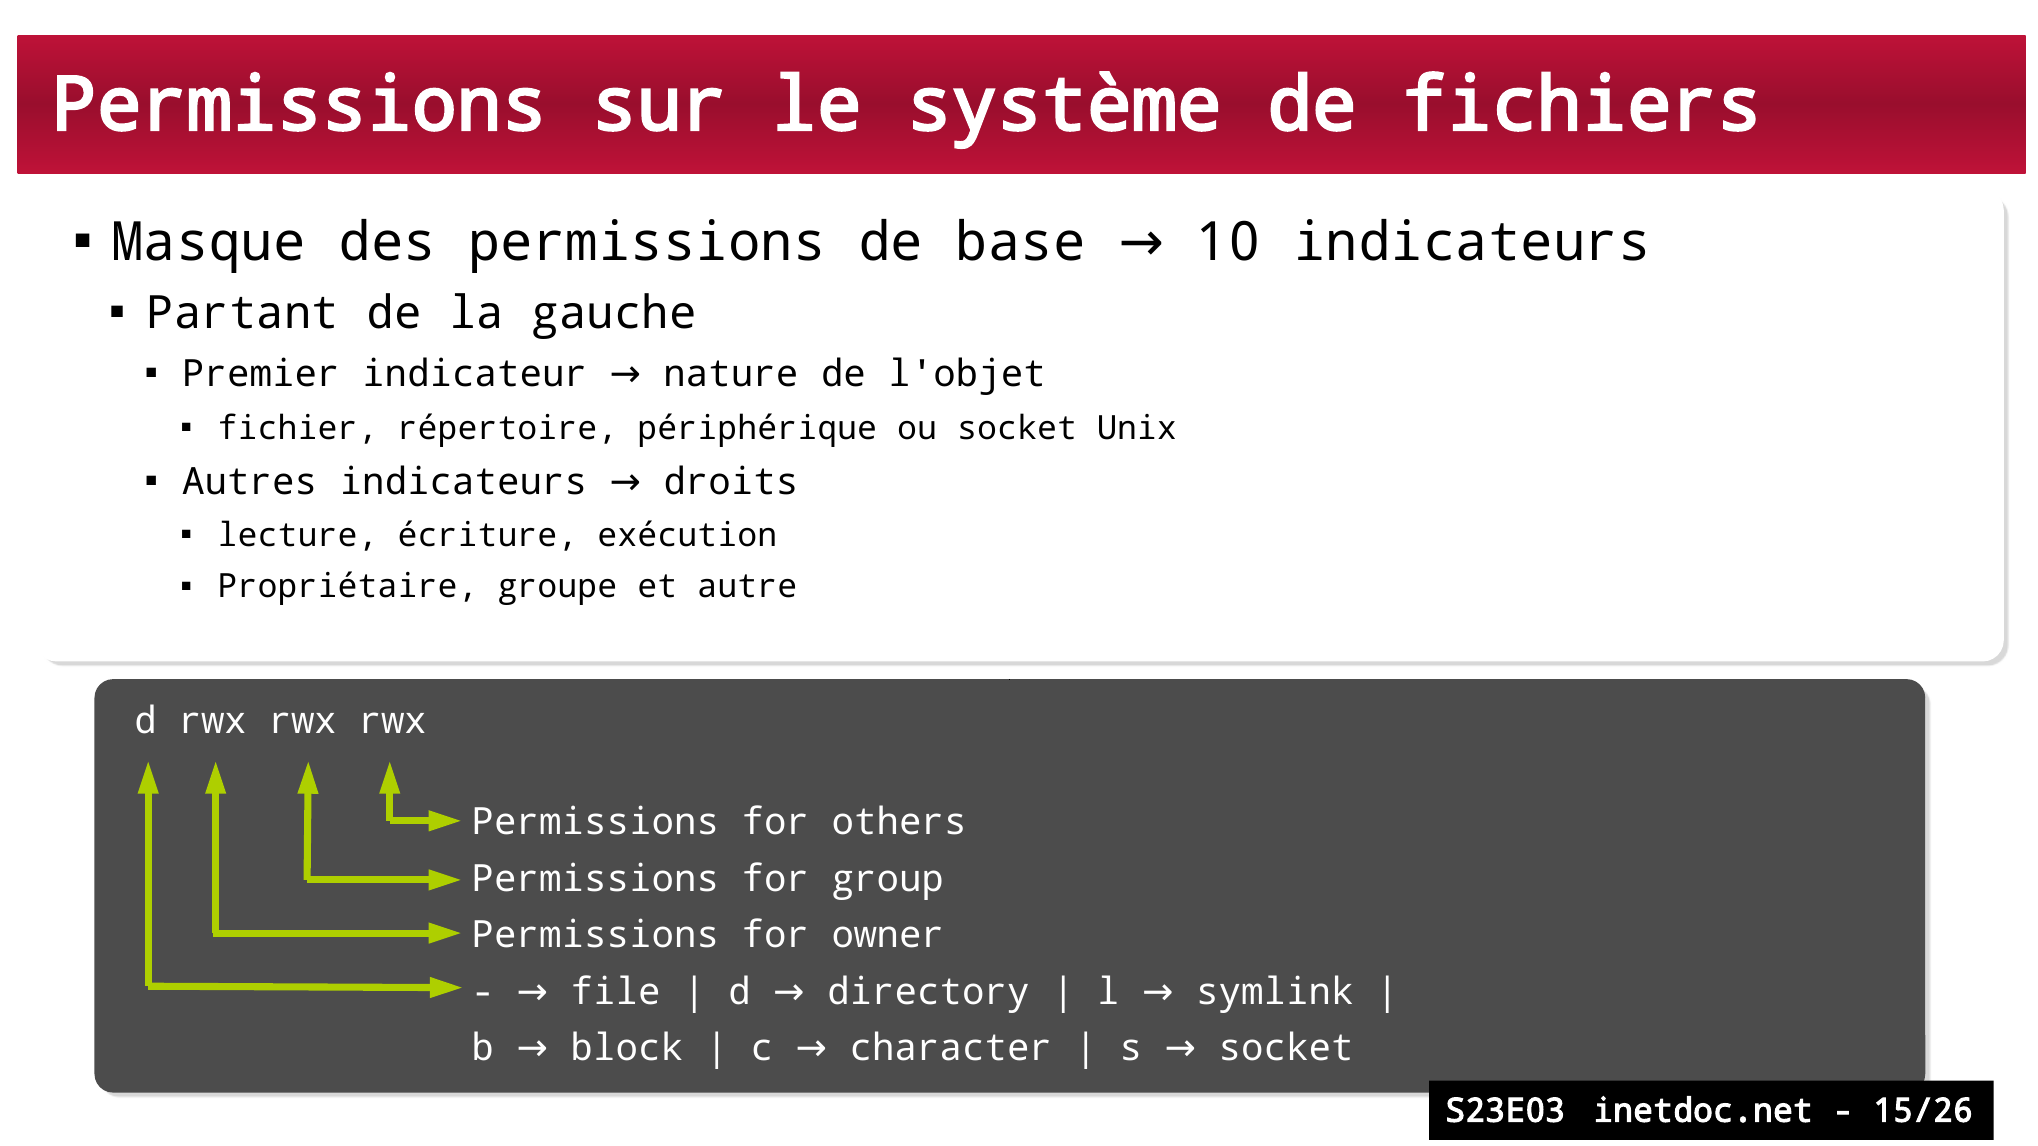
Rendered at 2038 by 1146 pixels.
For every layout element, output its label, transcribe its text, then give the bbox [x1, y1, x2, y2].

text_box d rwx rwx rwx Permissions for others Permissions for group Permissions for owner - → file | d → directory | l → symlink | b → block | c → character | s → socket [94, 679, 1926, 1093]
text_box Masque des permissions de base → 10 indicateurs Partant de la gauche Premier indicateur → nature de l'objet fichier, répertoire, périphérique ou socket Unix Autres indicateurs → droits lecture, écriture, exécution Propriétaire, groupe et autre [35, 188, 2004, 662]
text_box S23E03 inetdoc.net - <numéro>/26 [1429, 1080, 1994, 1140]
text_box Permissions sur le système de fichiers [17, 35, 2026, 174]
